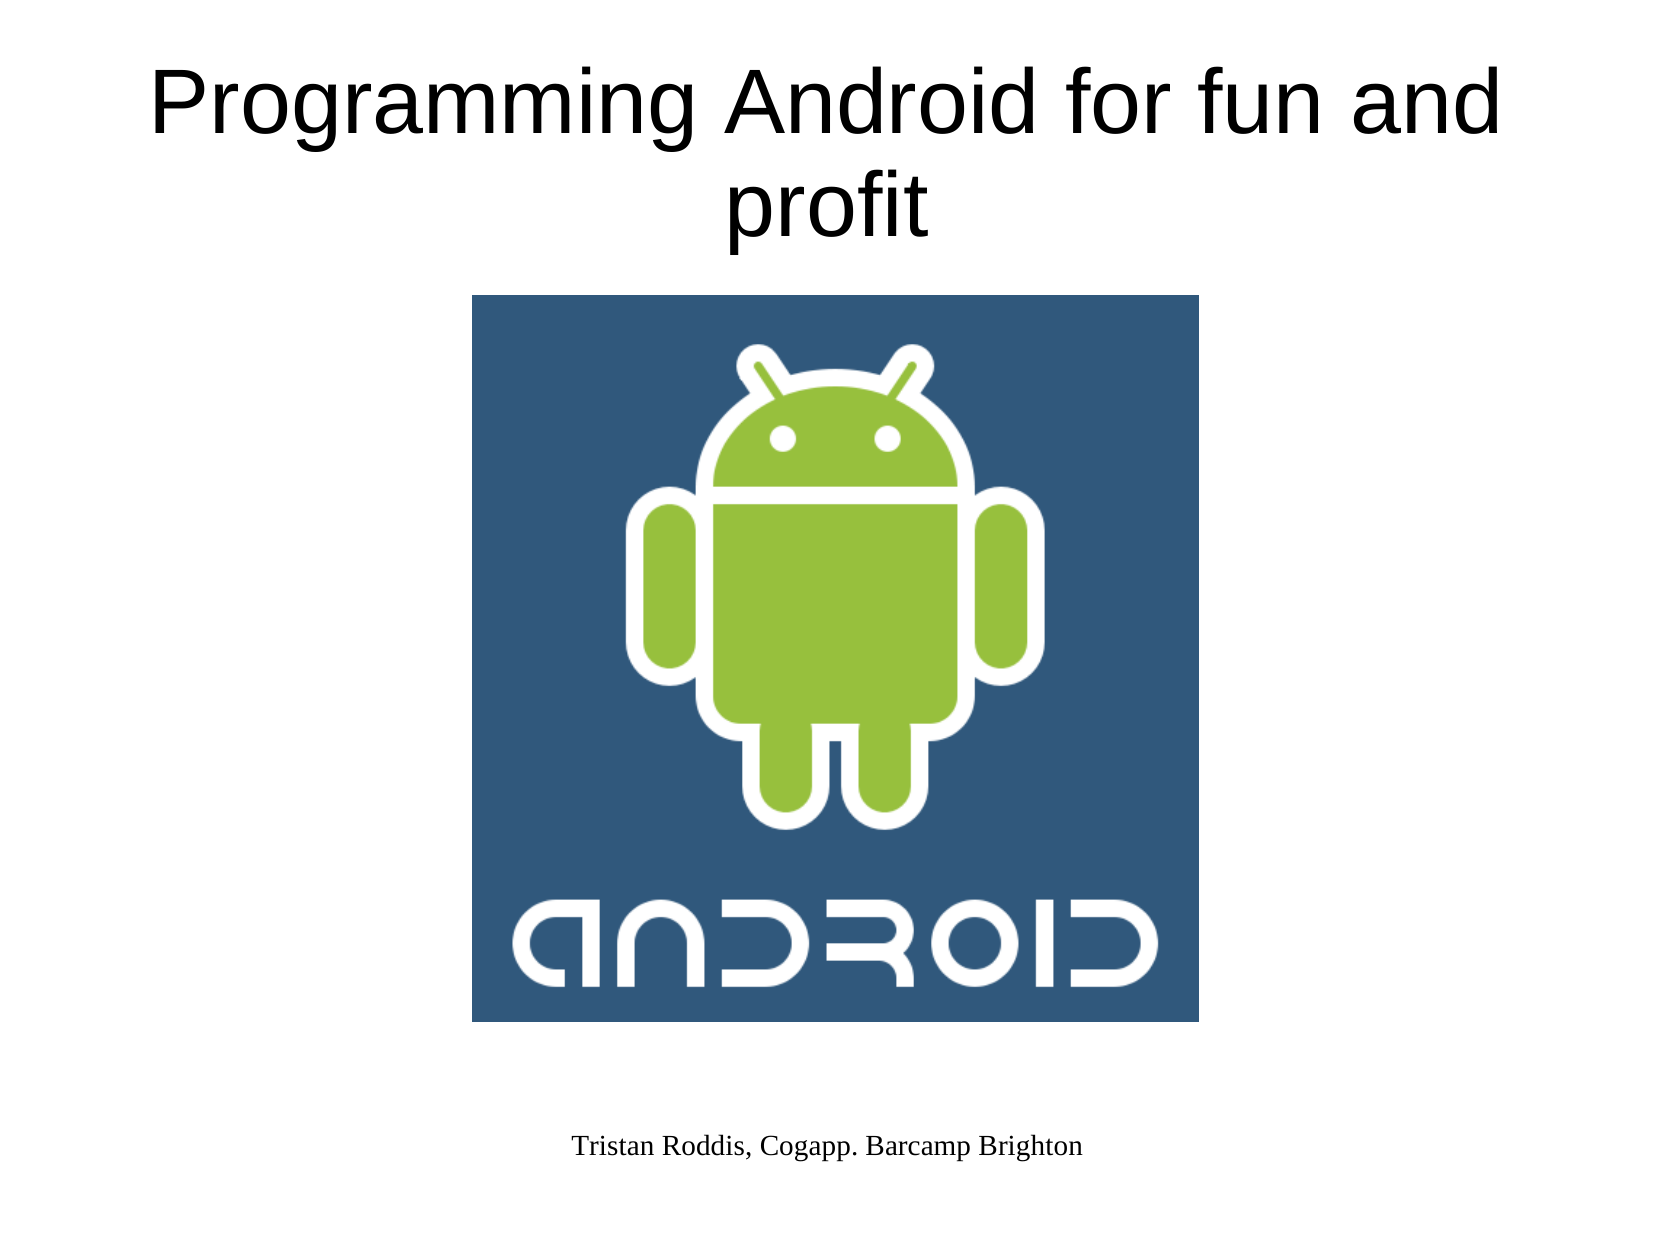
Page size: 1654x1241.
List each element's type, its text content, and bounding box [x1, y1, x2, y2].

title Programming Android for fun and profit [82, 49, 1571, 257]
picture [472, 295, 1199, 1022]
